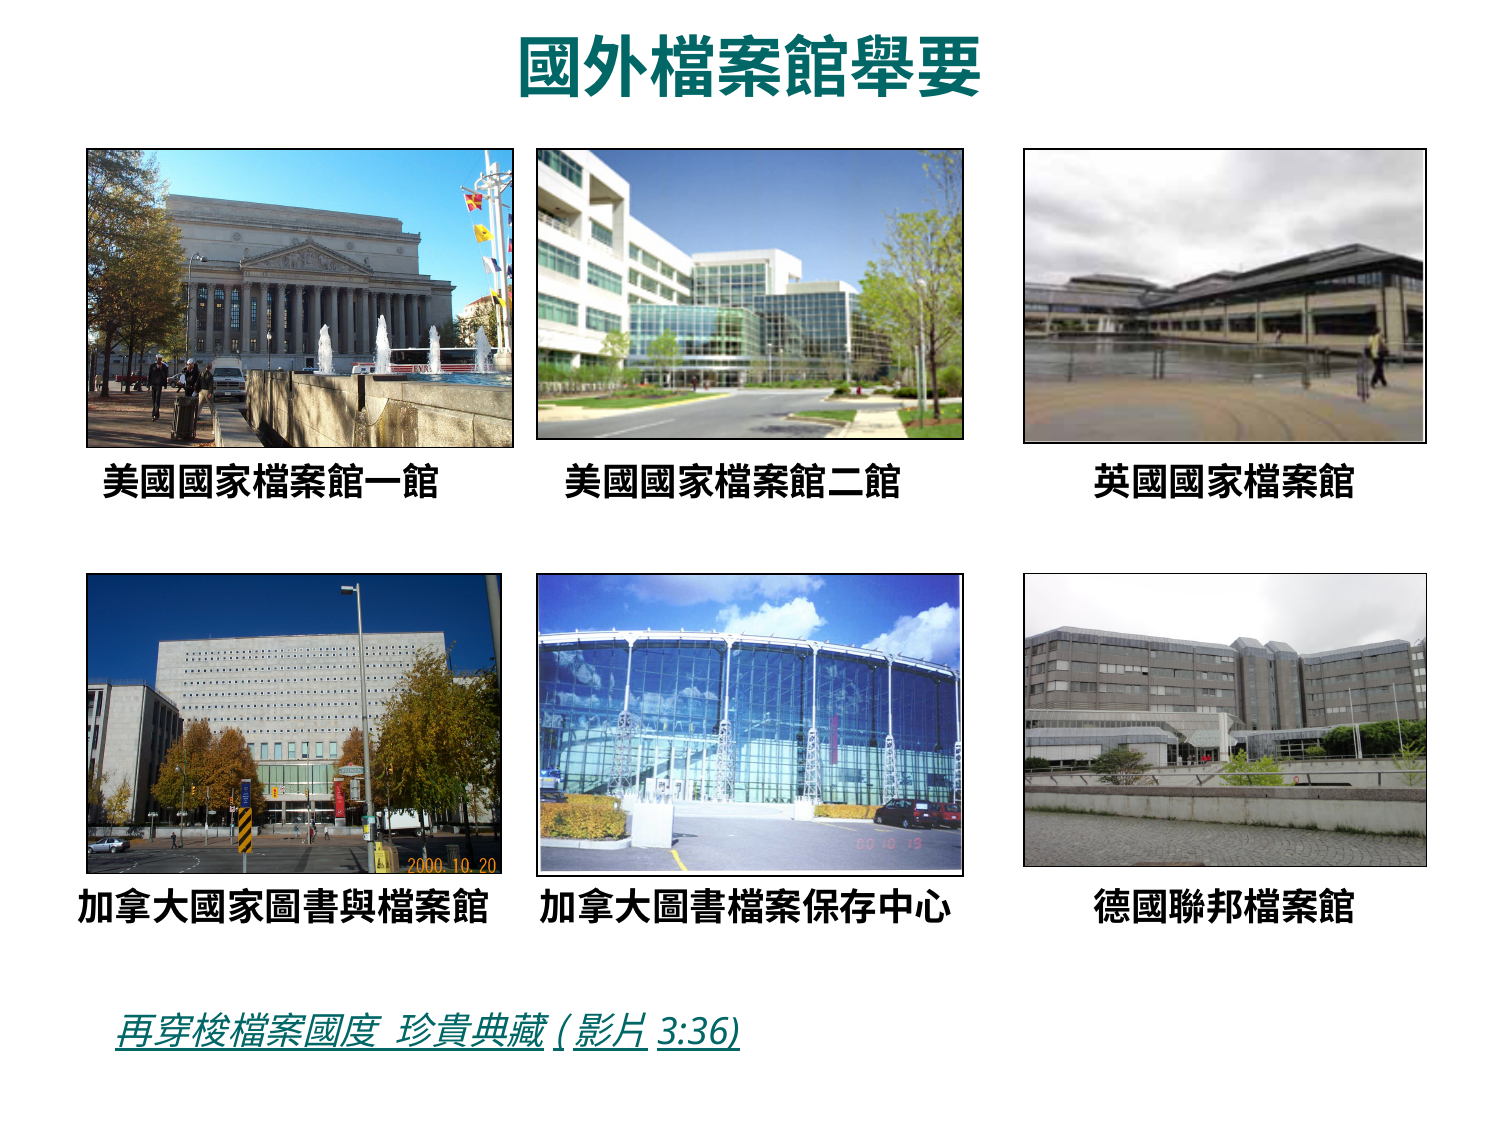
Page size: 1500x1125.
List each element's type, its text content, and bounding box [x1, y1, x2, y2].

text_box 美國國家檔案館二館 [549, 449, 926, 511]
text_box 加拿大圖書檔案保存中心 [525, 874, 988, 936]
picture [537, 575, 963, 874]
chart [1025, 575, 1426, 866]
text_box 加拿大國家圖書與檔案館 [62, 874, 513, 936]
title 國外檔案館舉要 [150, 37, 1350, 113]
picture [87, 149, 513, 447]
text_box 英國國家檔案館 [1037, 449, 1413, 511]
picture [87, 575, 501, 873]
text_box 德國聯邦檔案館 [1037, 874, 1413, 936]
text_box 美國國家檔案館一館 [87, 449, 463, 511]
picture [1025, 149, 1426, 443]
picture [537, 149, 963, 439]
text_box 再穿梭檔案國度 珍貴典藏(影片3:36) [99, 999, 787, 1061]
